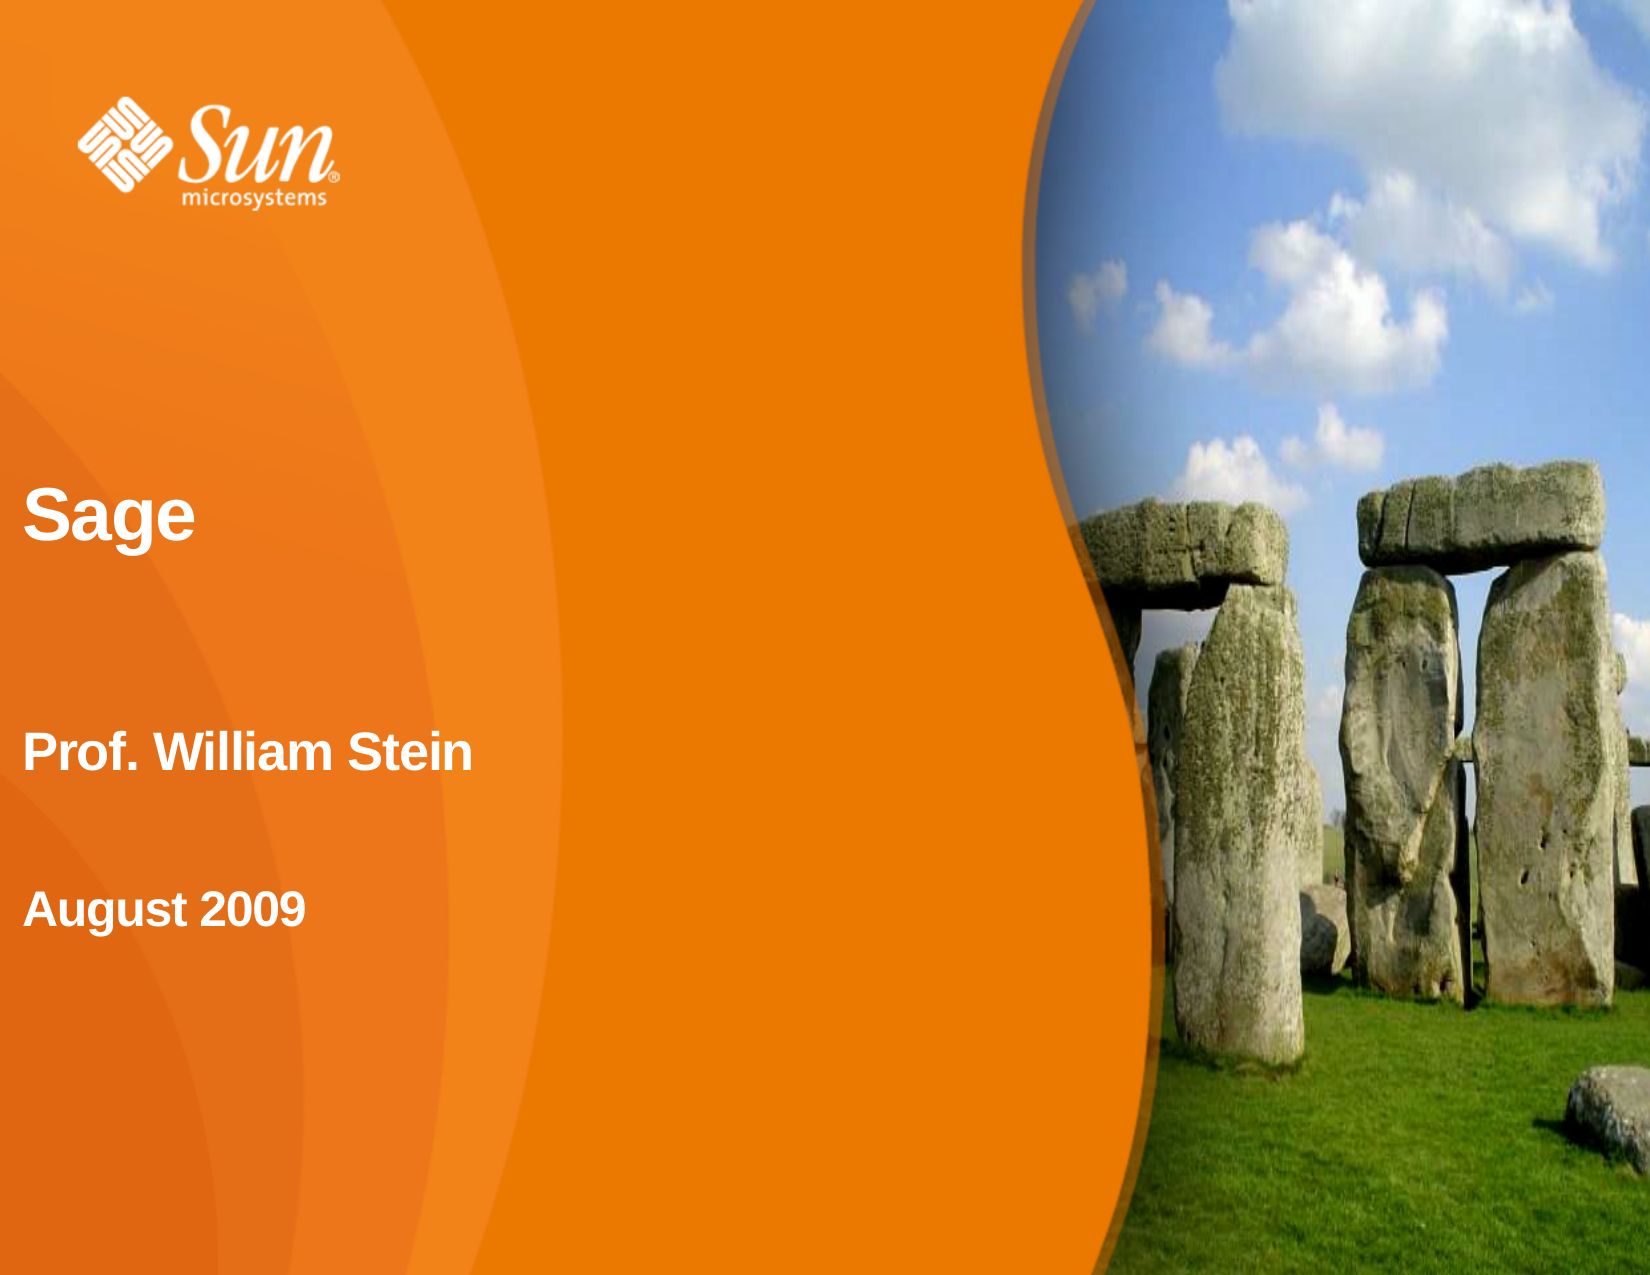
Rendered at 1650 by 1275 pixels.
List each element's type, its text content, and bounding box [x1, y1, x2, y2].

picture [0, 0, 1650, 1275]
text_box Sage Prof. William Stein August 2009 [22, 312, 1062, 987]
